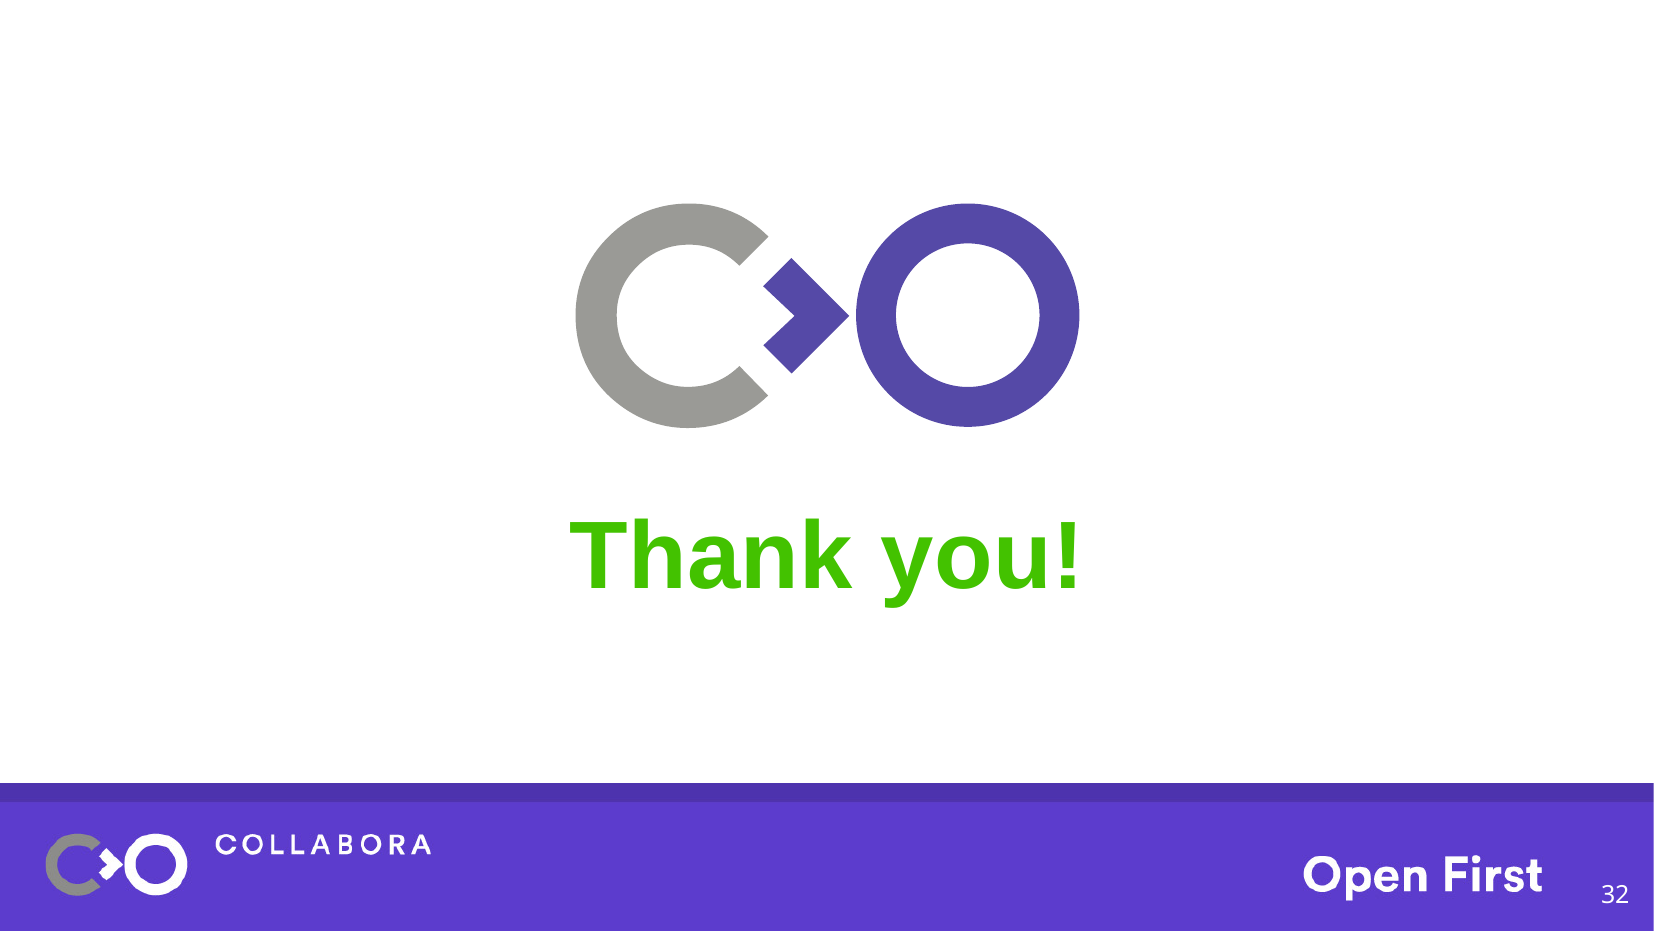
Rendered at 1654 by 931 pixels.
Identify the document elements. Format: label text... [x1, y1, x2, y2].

text_box [763, 257, 850, 374]
picture [0, 0, 1654, 931]
text_box [575, 203, 769, 429]
text_box [856, 203, 1080, 427]
title Thank you! [41, 495, 1614, 609]
